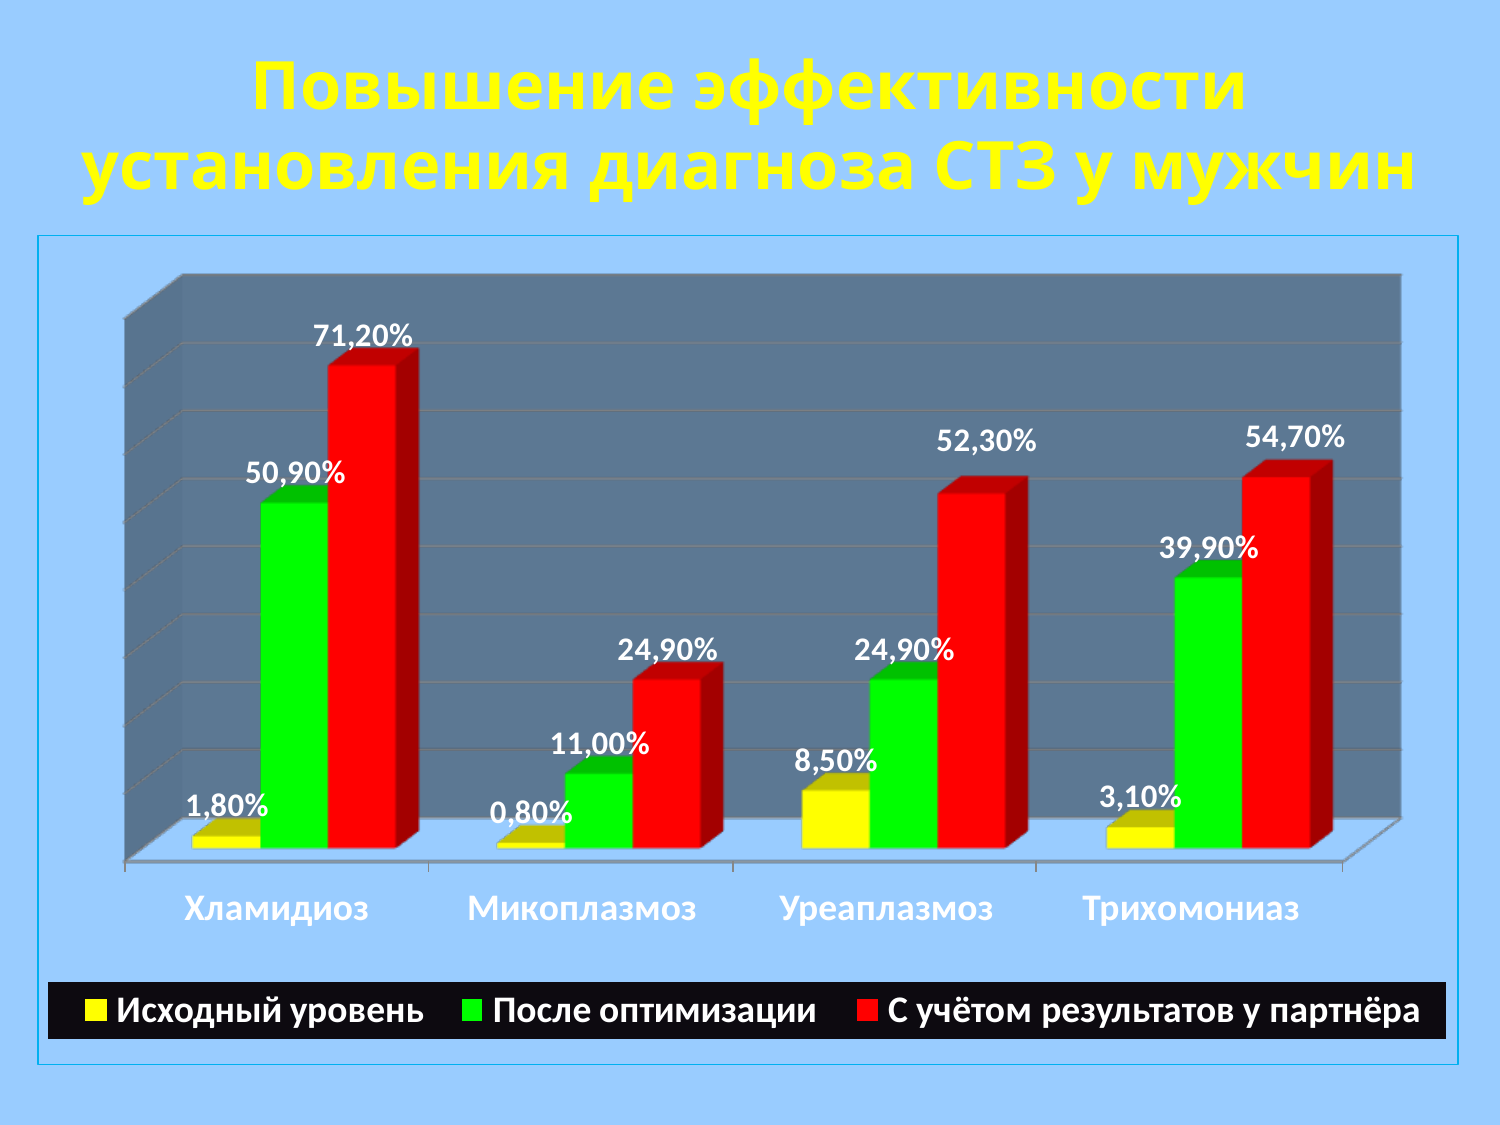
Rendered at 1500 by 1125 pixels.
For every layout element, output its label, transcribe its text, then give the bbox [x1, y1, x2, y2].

picture [29, 227, 1469, 1074]
title Повышение эффективности установления диагноза СТЗ у мужчин [35, 35, 1465, 176]
